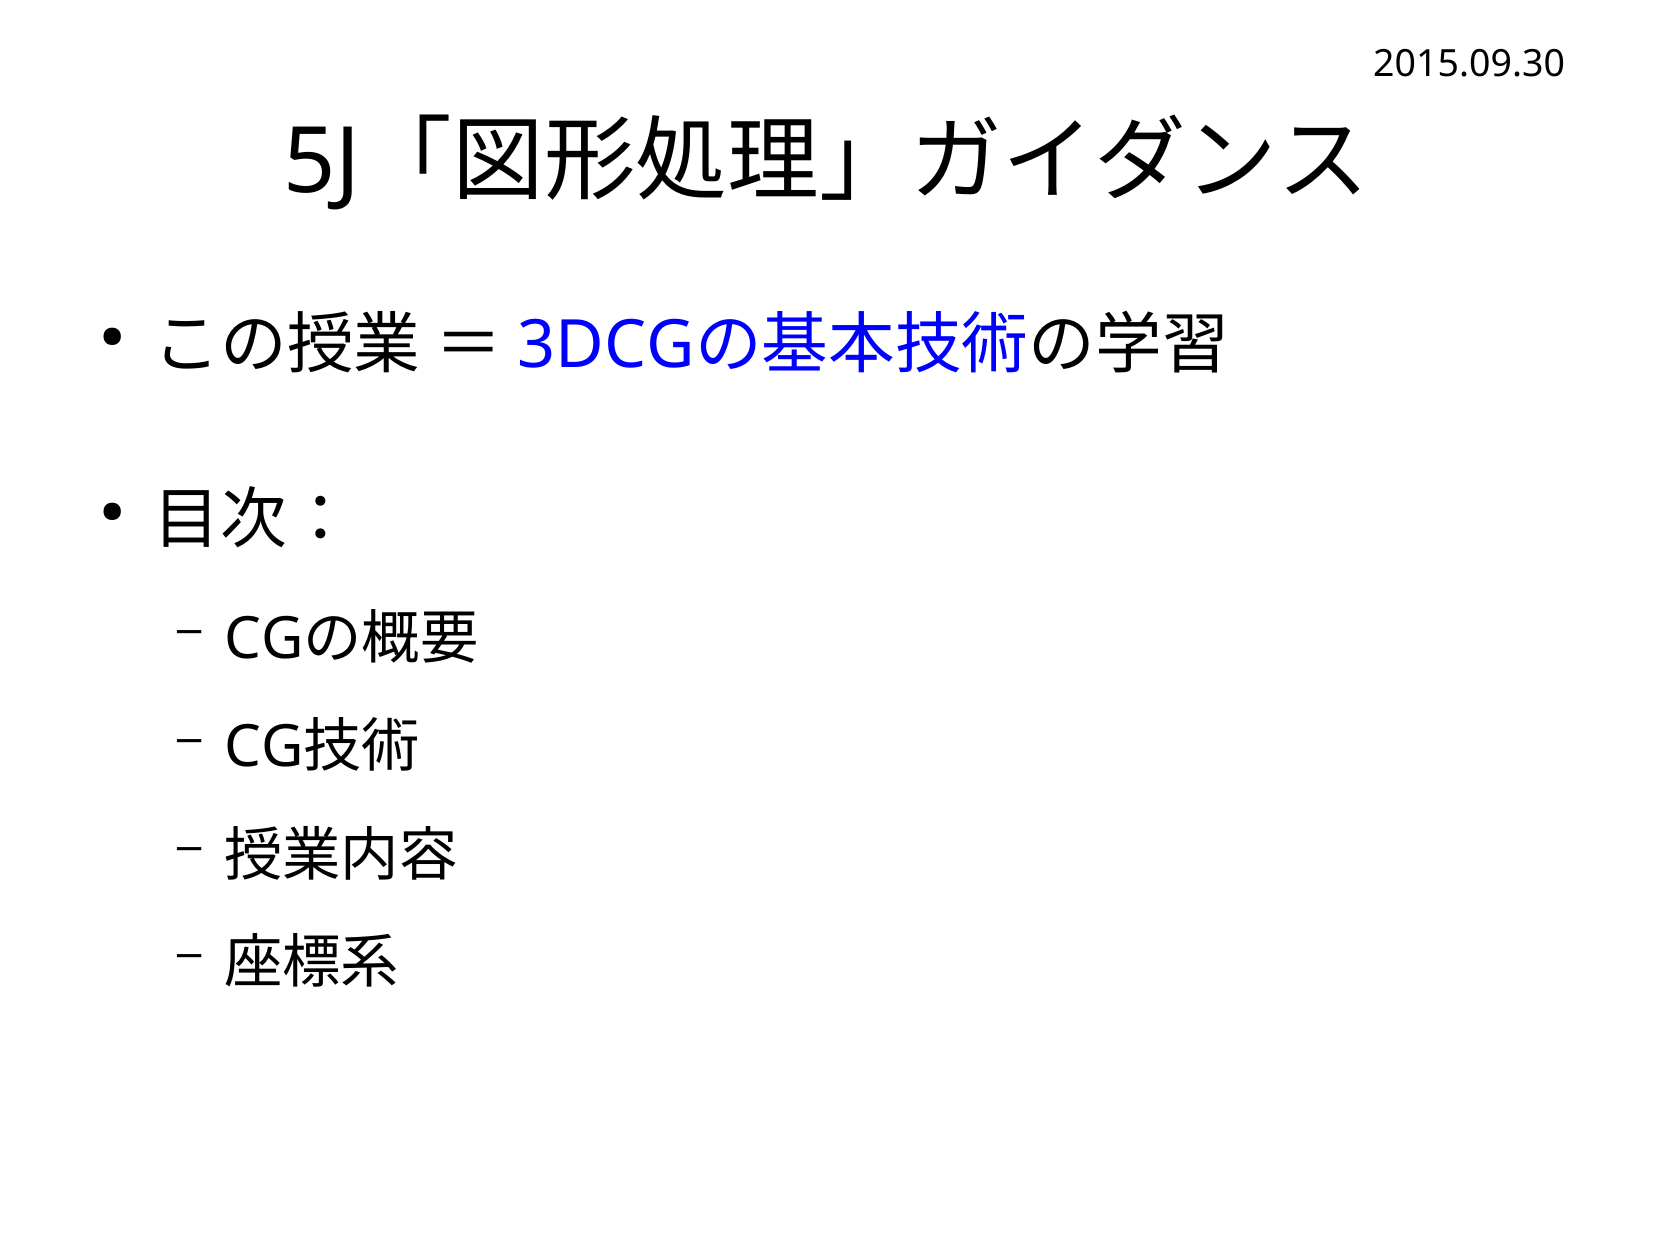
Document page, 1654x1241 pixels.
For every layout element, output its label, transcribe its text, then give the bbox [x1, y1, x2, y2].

list この授業 ＝ 3DCGの基本技術の学習 目次： CGの概要 CG技術 授業内容 座標系 [82, 290, 1571, 1109]
title 5J「図形処理」ガイダンス [82, 49, 1571, 257]
text_box 2015.09.30 [1358, 29, 1625, 85]
